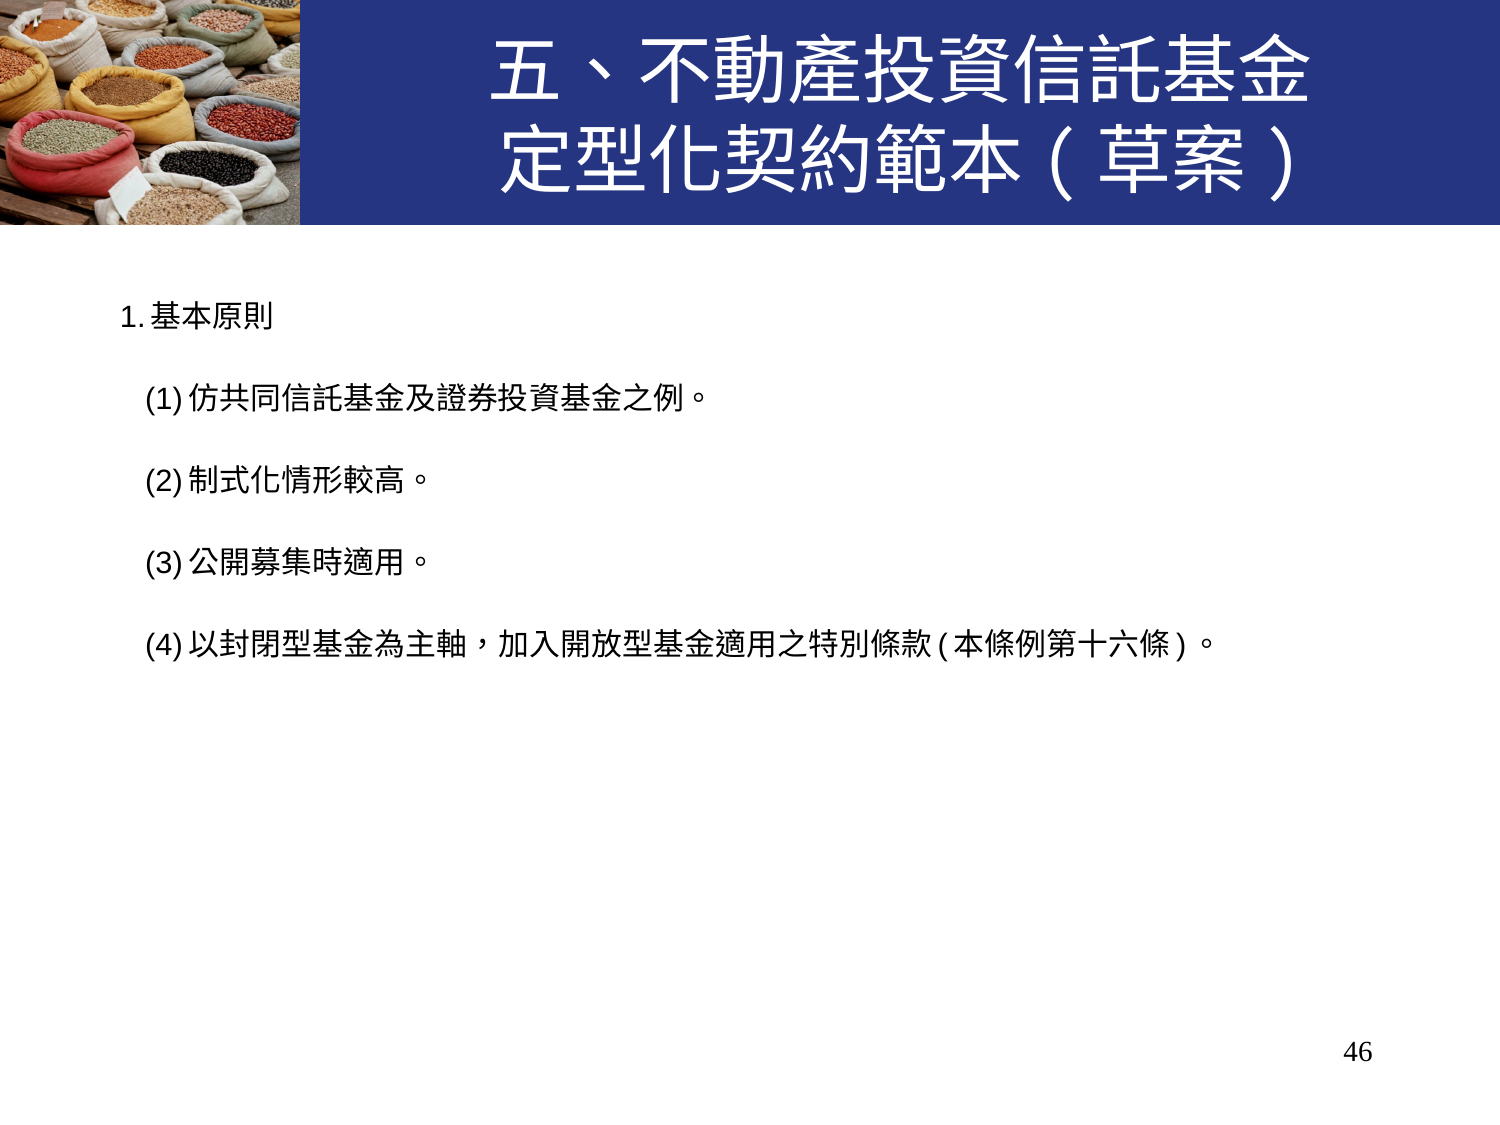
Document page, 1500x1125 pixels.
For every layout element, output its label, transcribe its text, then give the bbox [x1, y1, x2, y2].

picture [0, 0, 300, 225]
list 1.基本原則 (1)仿共同信託基金及證券投資基金之例。 (2)制式化情形較高。 (3)公開募集時適用。 (4)以封閉型基金為主軸，加入開放型基金適用之特別條款(本條例第十六條)。 [104, 293, 1380, 956]
title 五、不動產投資信託基金 定型化契約範本(草案) [300, 0, 1500, 225]
